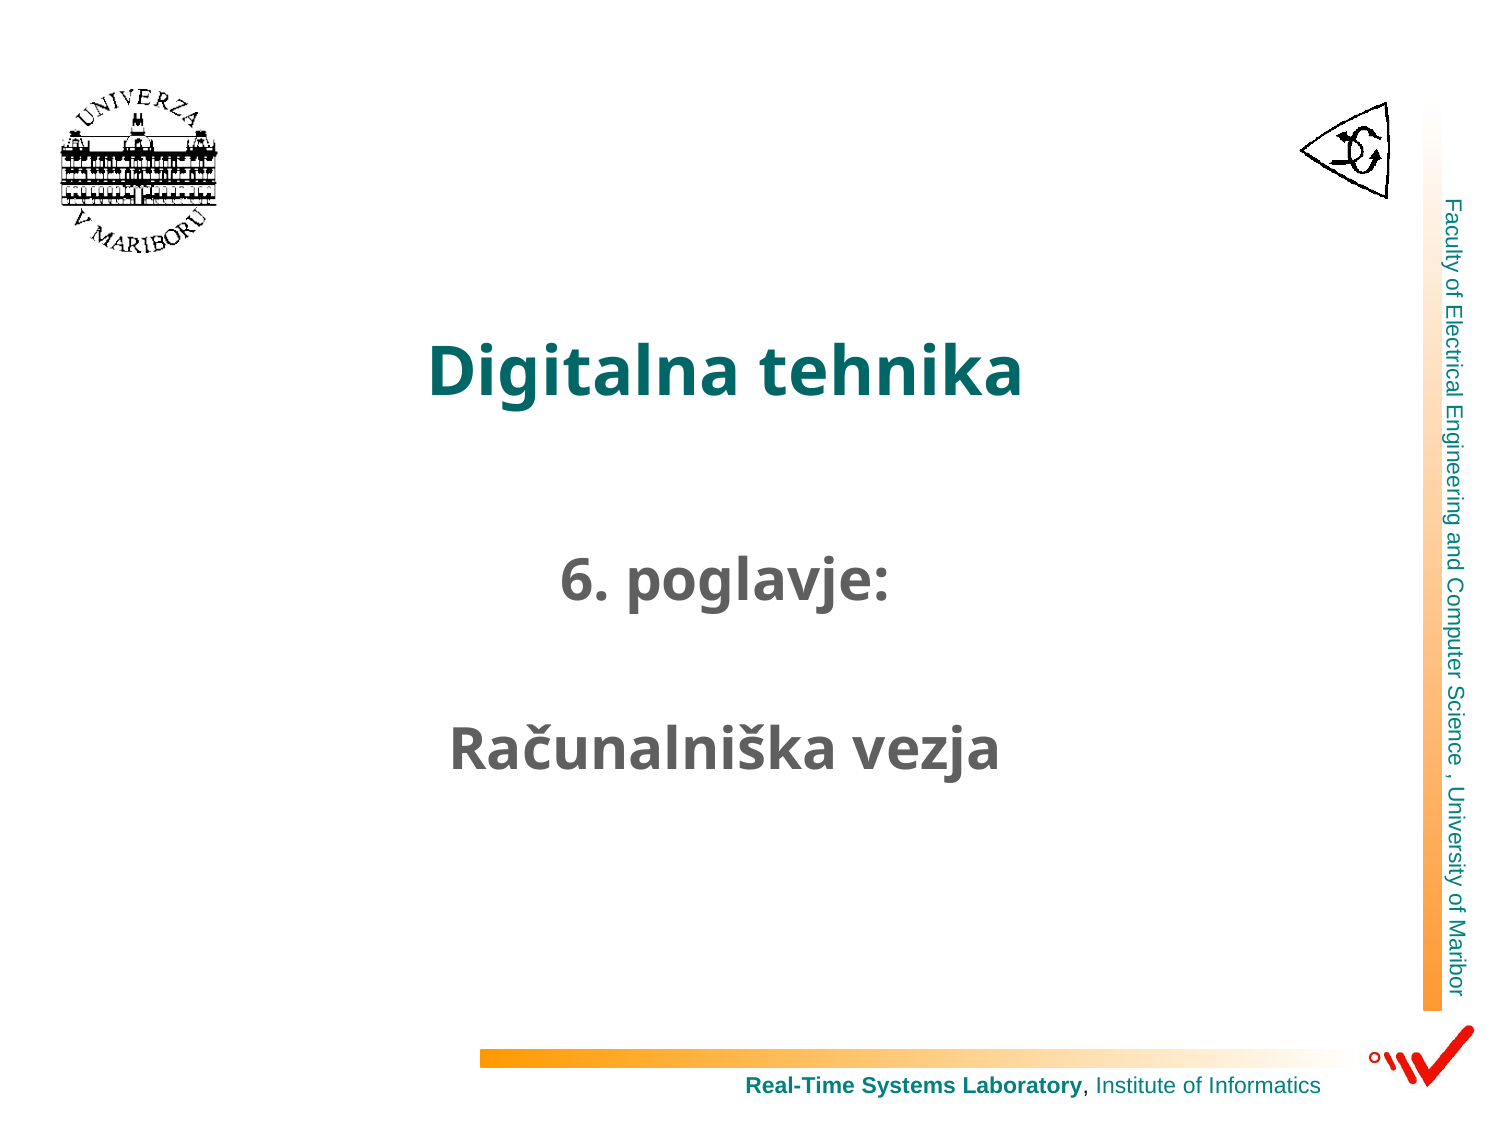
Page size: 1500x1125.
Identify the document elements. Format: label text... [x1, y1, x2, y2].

picture [1294, 99, 1395, 200]
subtitle 6. poglavje: Računalniška vezja [200, 533, 1251, 881]
title Digitalna tehnika [84, 318, 1367, 543]
picture [57, 89, 221, 253]
